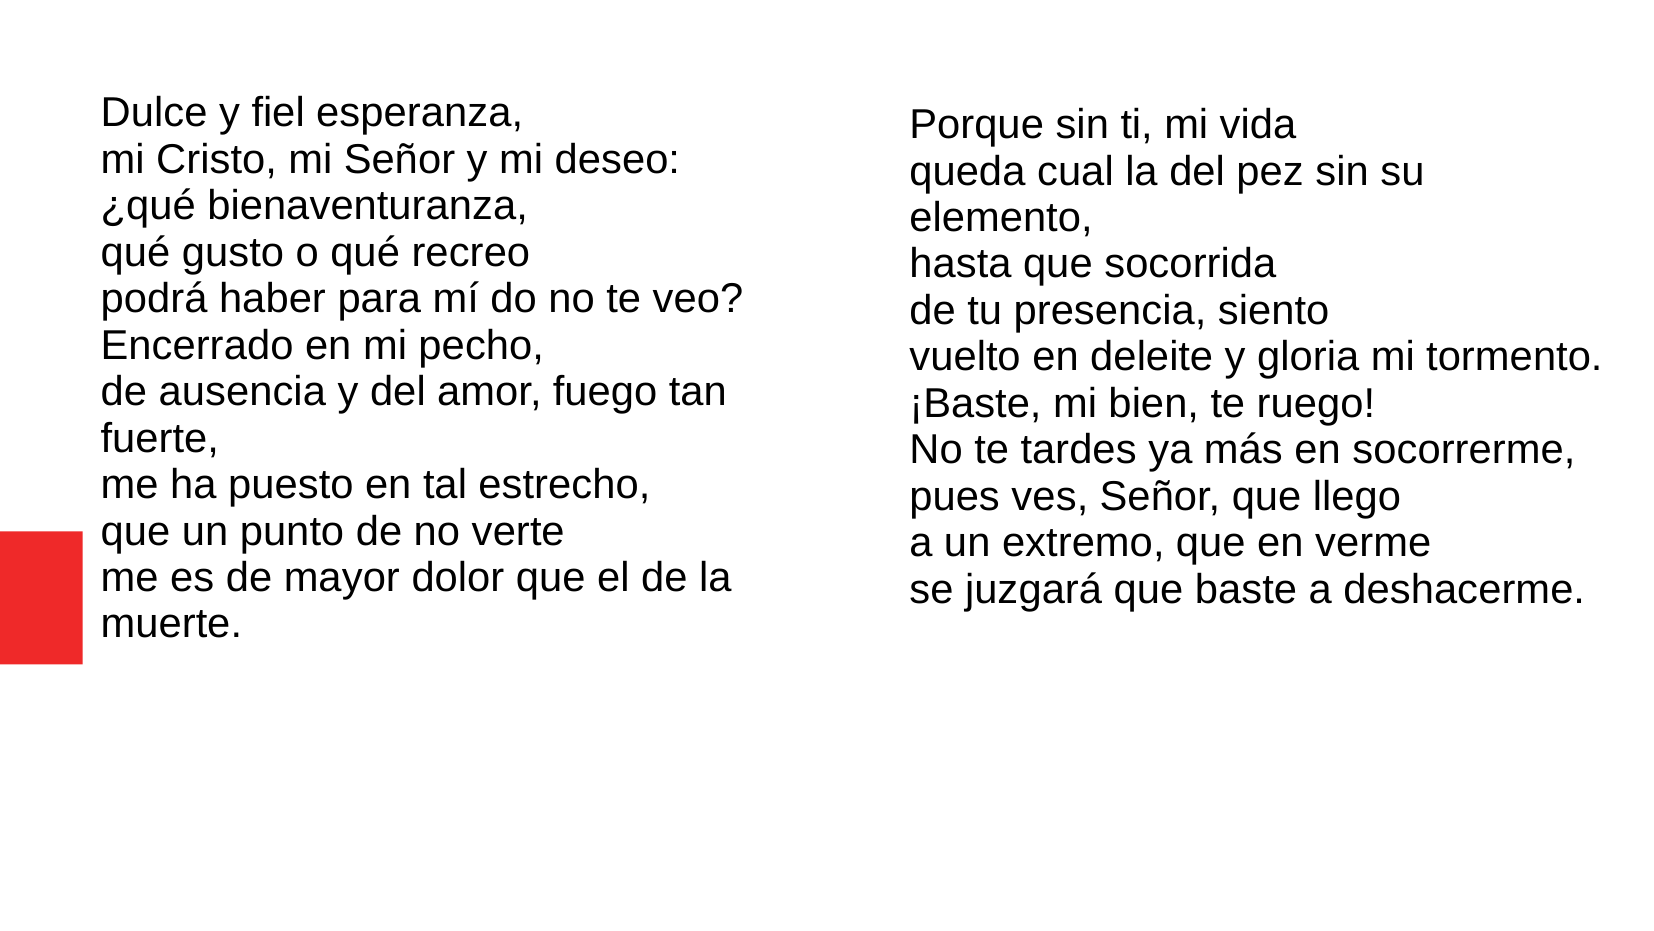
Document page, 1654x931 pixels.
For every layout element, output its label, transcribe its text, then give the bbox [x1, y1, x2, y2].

list Porque sin ti, mi vida queda cual la del pez sin su elemento, hasta que socorrida de tu presencia, siento vuelto en deleite y gloria mi tormento. ¡Baste, mi bien, te ruego! No te tardes ya más en socorrerme, pues ves, Señor, que llego a un extremo, que en verme se juzgará que baste a deshacerme. [909, 100, 1619, 712]
list Dulce y fiel esperanza, mi Cristo, mi Señor y mi deseo: ¿qué bienaventuranza, qué gusto o qué recreo podrá haber para mí do no te veo? Encerrado en mi pecho, de ausencia y del amor, fuego tan fuerte, me ha puesto en tal estrecho, que un punto de no verte me es de mayor dolor que el de la muerte. [100, 88, 804, 727]
